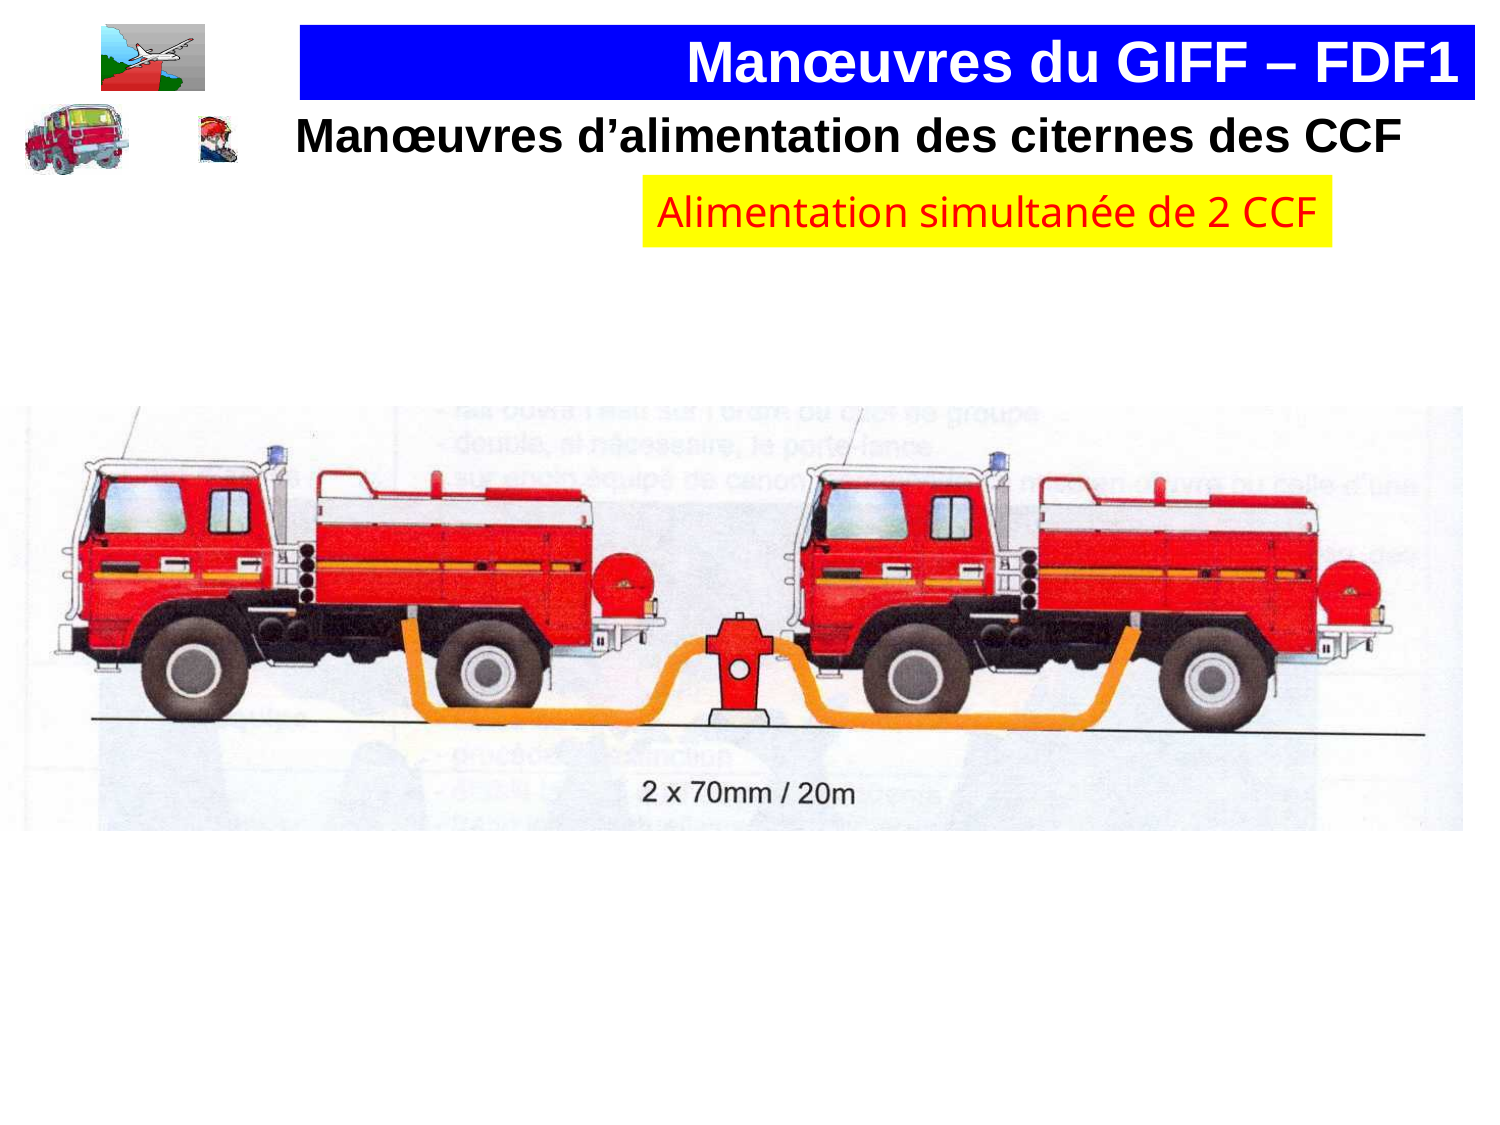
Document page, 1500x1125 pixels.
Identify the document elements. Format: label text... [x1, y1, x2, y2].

picture [25, 104, 129, 175]
text_box Alimentation simultanée de 2 CCF [642, 174, 1333, 248]
text_box Manœuvres d’alimentation des citernes des CCF [280, 101, 1420, 172]
picture [0, 406, 1463, 831]
picture [101, 24, 205, 91]
picture [198, 116, 238, 163]
text_box Manœuvres du GIFF – FDF1 [299, 24, 1475, 100]
